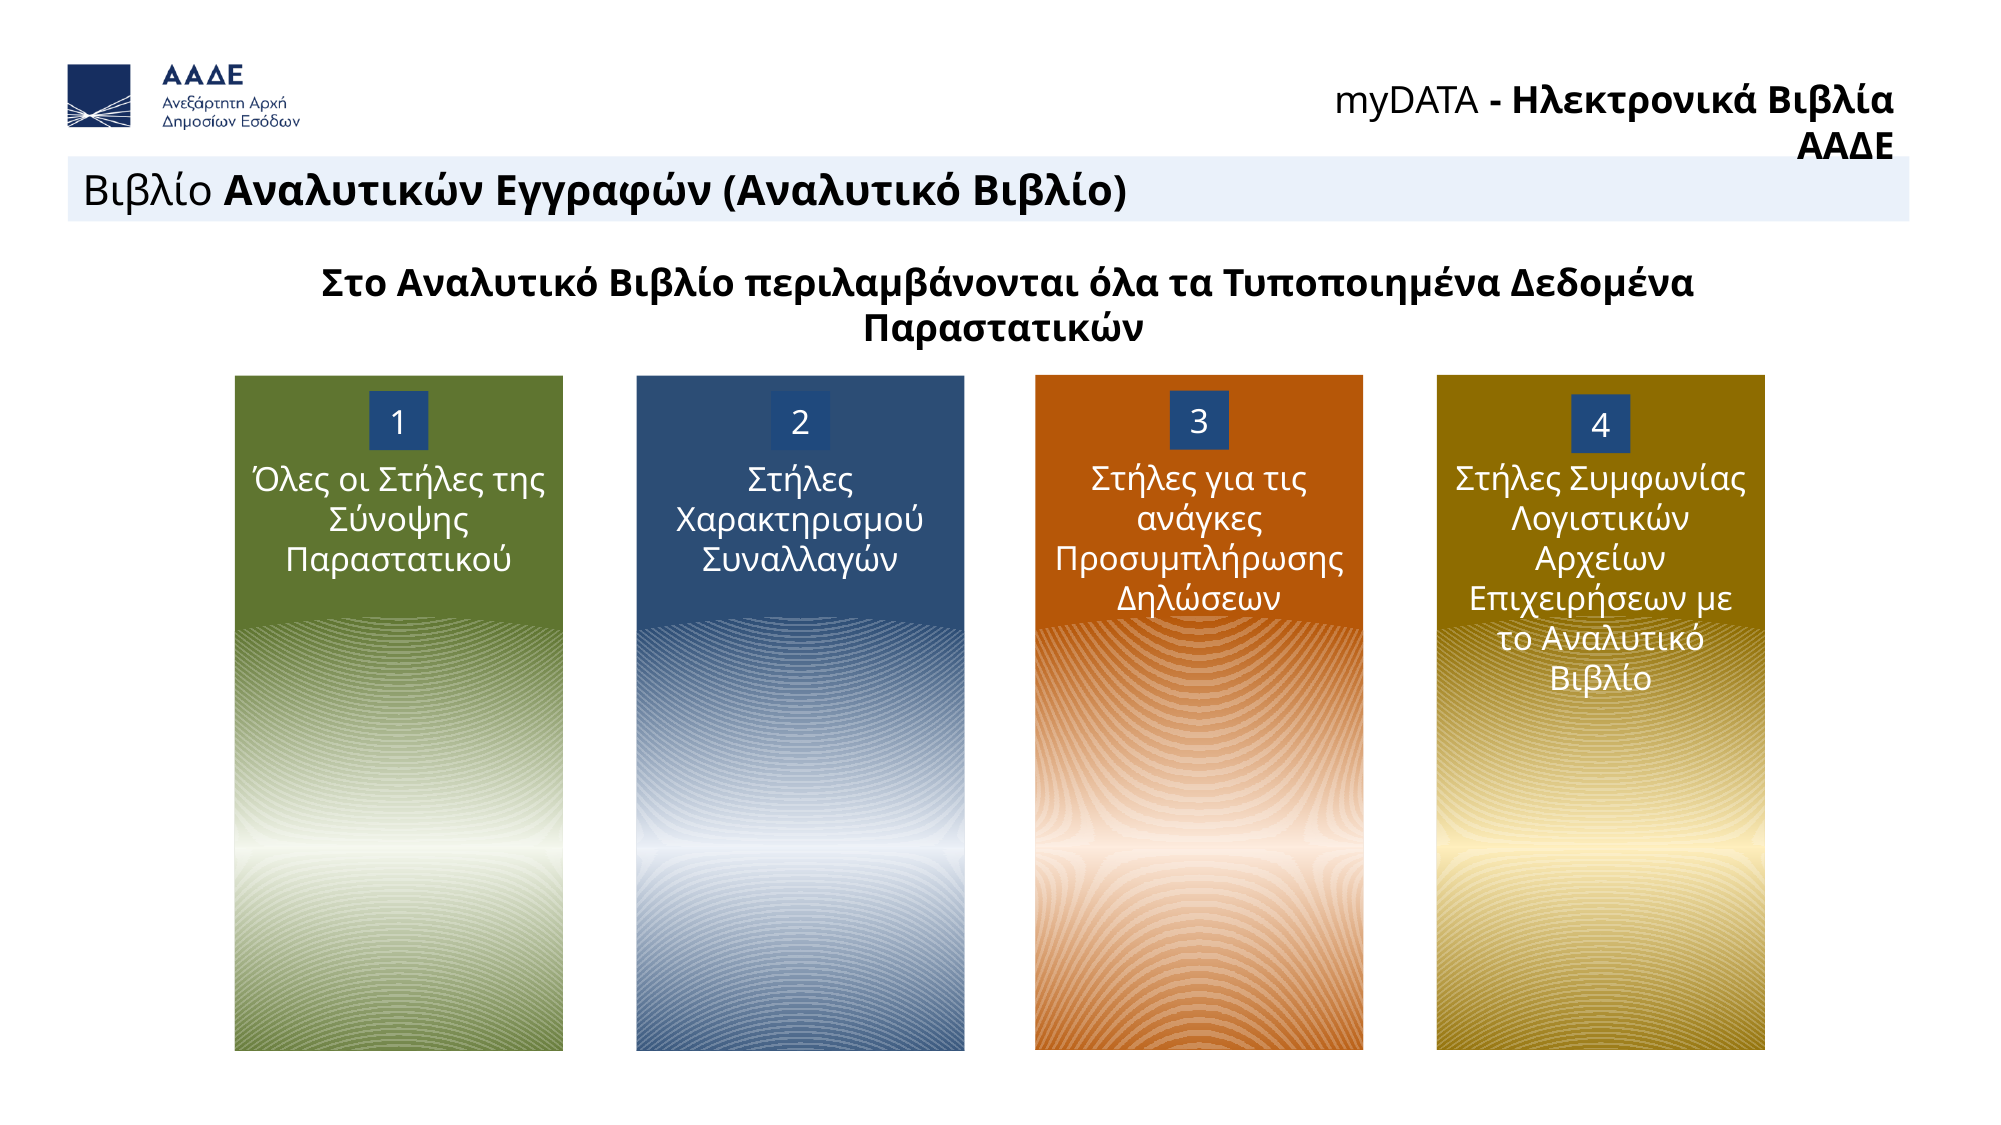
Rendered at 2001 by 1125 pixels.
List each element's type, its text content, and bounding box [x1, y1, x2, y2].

text_box Στήλες για τις ανάγκες Προσυμπλήρωσης Δηλώσεων [1035, 374, 1364, 1050]
text_box Στο Αναλυτικό Βιβλίο περιλαμβάνονται όλα τα Τυποποιημένα Δεδομένα Παραστατικών [249, 251, 1758, 357]
text_box Στήλες Συμφωνίας Λογιστικών Αρχείων Επιχειρήσεων με το Αναλυτικό Βιβλίο [1436, 374, 1765, 1050]
text_box Στήλες Χαρακτηρισμού Συναλλαγών [636, 375, 965, 1051]
picture [67, 64, 304, 130]
text_box Βιβλίο Αναλυτικών Εγγραφών (Αναλυτικό Βιβλίο) [67, 156, 1910, 222]
text_box 2 [771, 391, 831, 451]
text_box 1 [369, 391, 429, 451]
text_box 4 [1571, 394, 1631, 454]
text_box 3 [1169, 390, 1229, 450]
text_box myDATA - Ηλεκτρονικά Βιβλία ΑΑΔΕ [1271, 64, 1910, 175]
text_box Όλες οι Στήλες της Σύνοψης Παραστατικού [234, 375, 563, 1051]
